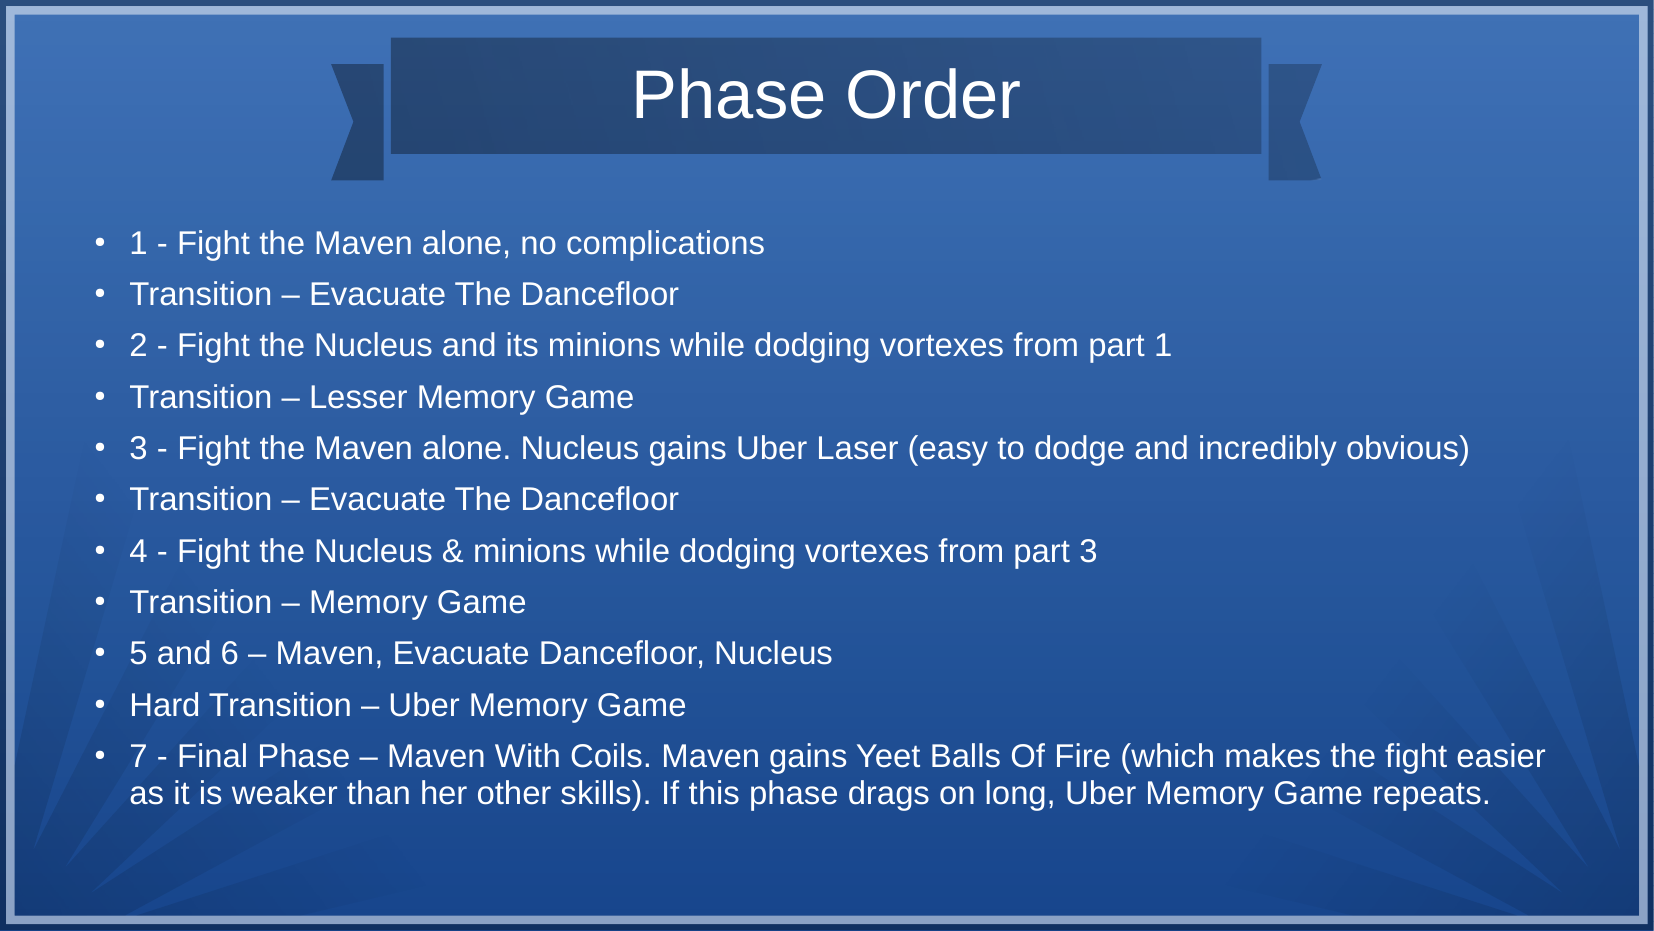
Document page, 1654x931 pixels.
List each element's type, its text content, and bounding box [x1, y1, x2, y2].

title Phase Order [389, 35, 1264, 154]
list 1 - Fight the Maven alone, no complications Transition – Evacuate The Dancefloor 2 - Fight the Nucleus and its minions while dodging vortexes from part 1 Transition – Lesser Memory Game 3 - Fight the Maven alone. Nucleus gains Uber Laser (easy to dodge and incredibly obvious) Transition – Evacuate The Dancefloor 4 - Fight the Nucleus & minions while dodging vortexes from part 3 Transition – Memory Game 5 and 6 – Maven, Evacuate Dancefloor, Nucleus Hard Transition – Uber Memory Game 7 - Final Phase – Maven With Coils. Maven gains Yeet Balls Of Fire (which makes the fight easier as it is weaker than her other skills). If this phase drags on long, Uber Memory Game repeats. [82, 224, 1571, 848]
